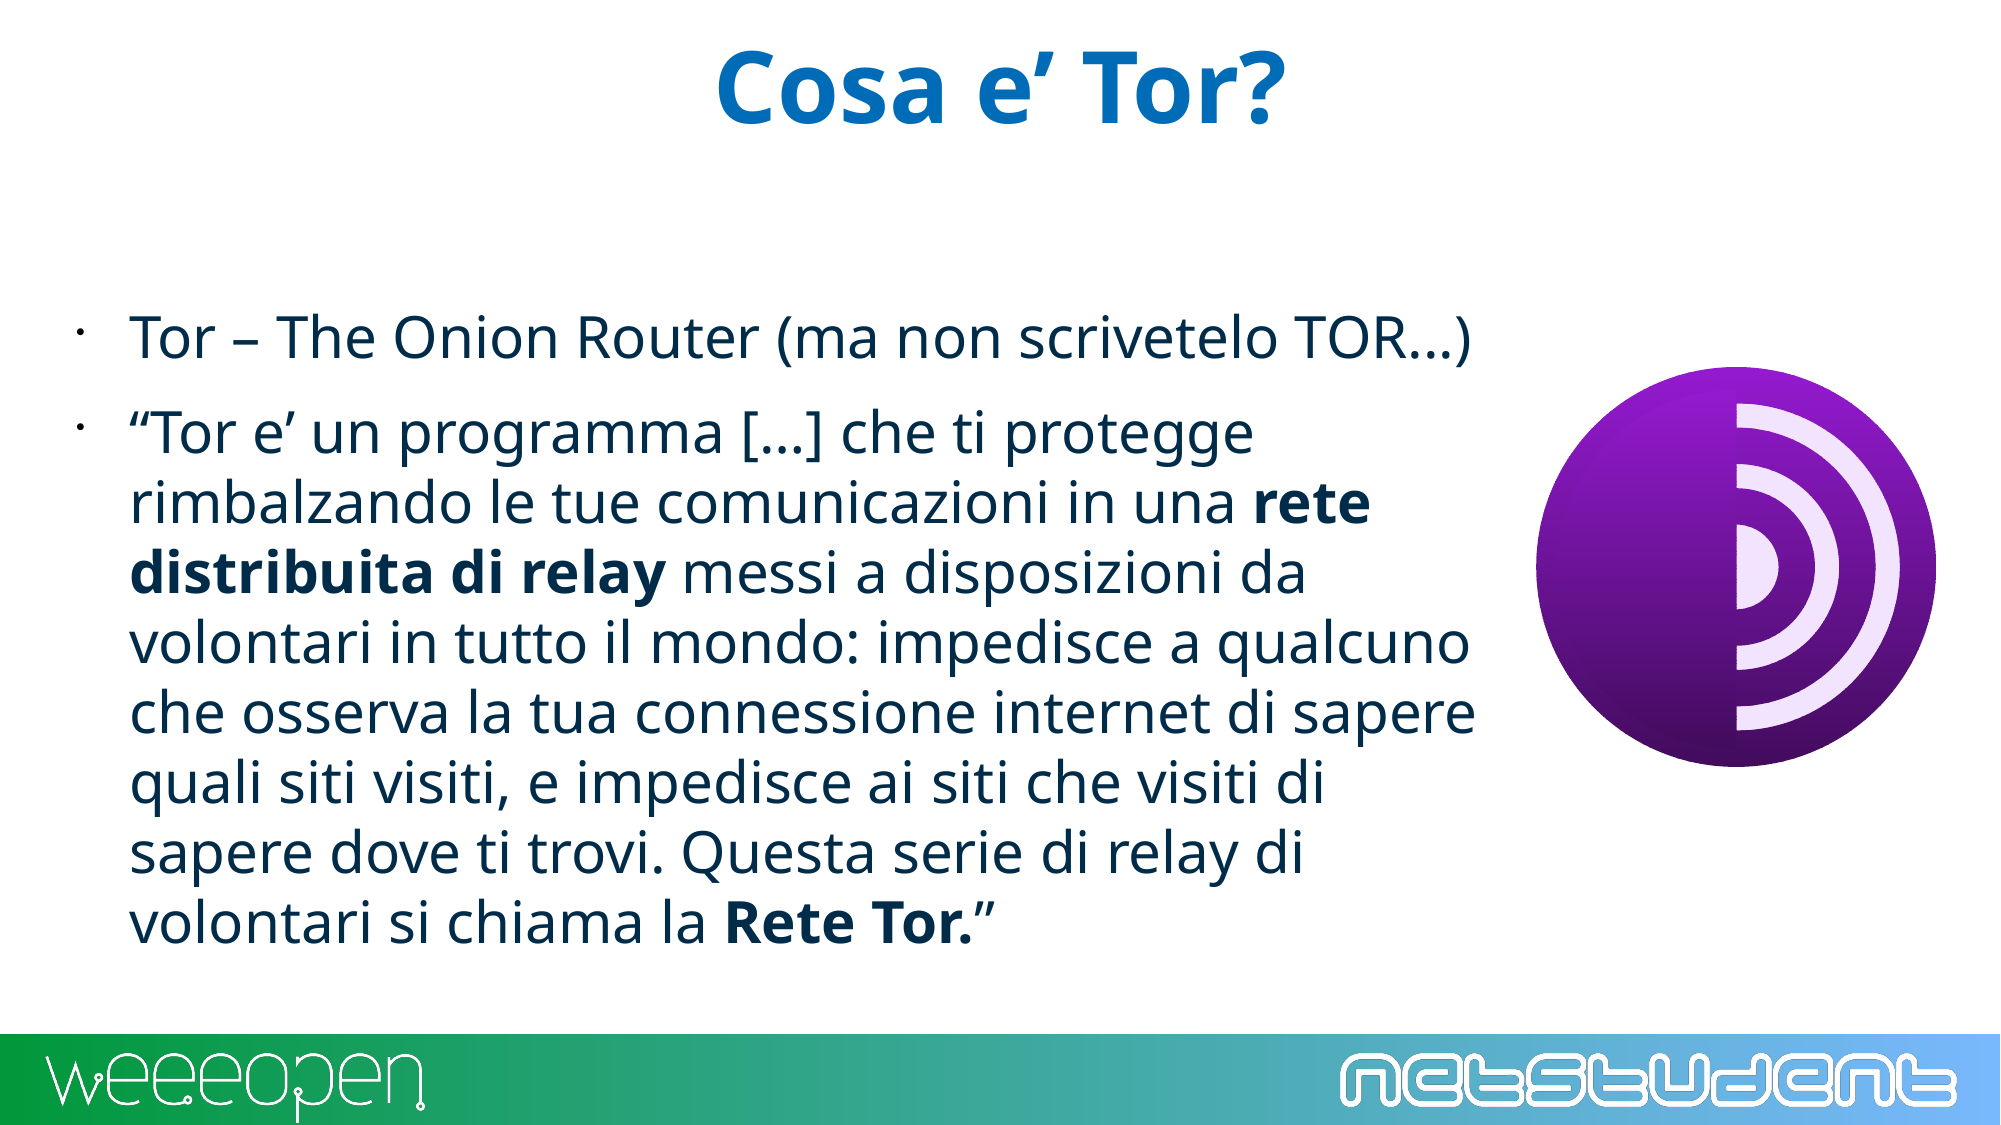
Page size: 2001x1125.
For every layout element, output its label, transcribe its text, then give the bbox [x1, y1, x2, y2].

picture [1535, 366, 1937, 768]
picture [45, 1053, 425, 1123]
list Tor – The Onion Router (ma non scrivetelo TOR...) “Tor e’ un programma […] che ti protegge rimbalzando le tue comunicazioni in una rete distribuita di relay messi a disposizioni da volontari in tutto il mondo: impedisce a qualcuno che osserva la tua connessione internet di sapere quali siti visiti, e impedisce ai siti che visiti di sapere dove ti trovi. Questa serie di relay di volontari si chiama la Rete Tor.” [43, 293, 1506, 1008]
title Cosa e’ Tor? [43, 29, 1959, 247]
picture [1340, 1053, 1957, 1107]
